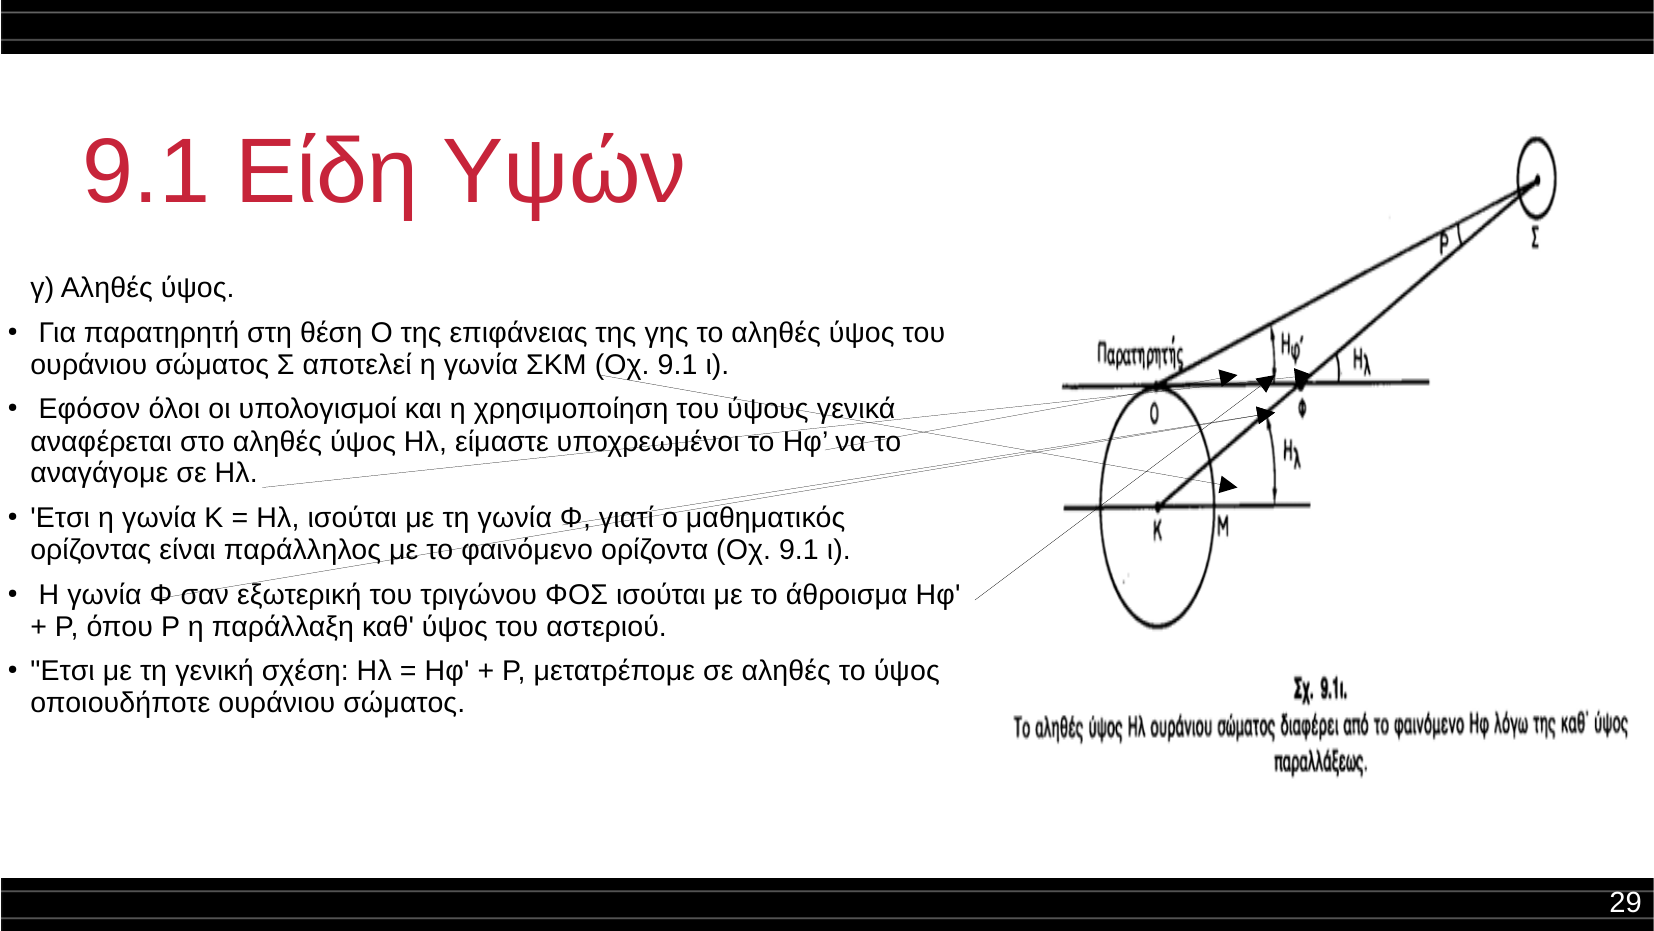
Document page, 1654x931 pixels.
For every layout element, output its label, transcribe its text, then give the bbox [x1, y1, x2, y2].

picture [1, 878, 1654, 931]
picture [975, 382, 1260, 450]
picture [975, 454, 1019, 462]
picture [1043, 425, 1206, 471]
picture [975, 453, 1144, 599]
picture [1, 0, 1654, 54]
picture [975, 398, 1104, 422]
picture [975, 442, 1024, 459]
picture [1156, 379, 1220, 391]
list γ) Αληθές ύψος. Για παρατηρητή στη θέση Ο της επιφάνειας της γης το αληθές ύψος του ουράνιου σώματος Σ αποτελεί η γωνία ΣΚΜ (Οχ. 9.1 ι). Εφόσον όλοι οι υπολογισμοί και η χρησιμοποίηση του ύψους γενικά αναφέρεται στο αληθές ύψος Ηλ, είμαστε υποχρεωμένοι το Ηφ’ να το αναγάγομε σε Ηλ. 'Ετσι η γωνία Κ = Ηλ, ισούται με τη γωνία Φ, γιατί ο μαθηματικός ορίζοντας είναι παράλληλος με το φαινόμενο ορίζοντα (Οχ. 9.1 ι). Η γωνία Φ σαν εξωτερική του τριγώνου ΦΟΣ ισούται με το άθροισμα Ηφ' + Ρ, όπου Ρ η παράλλαξη καθ' ύψος του αστεριού. "Ετσι με τη γενική σχέση: Ηλ = Ηφ' + Ρ, μετατρέπομε σε αληθές το ύψος οποιουδήποτε ουράνιου σώματος. [0, 271, 975, 863]
picture [975, 92, 1651, 863]
title 9.1 Είδη Υψών [82, 92, 975, 249]
